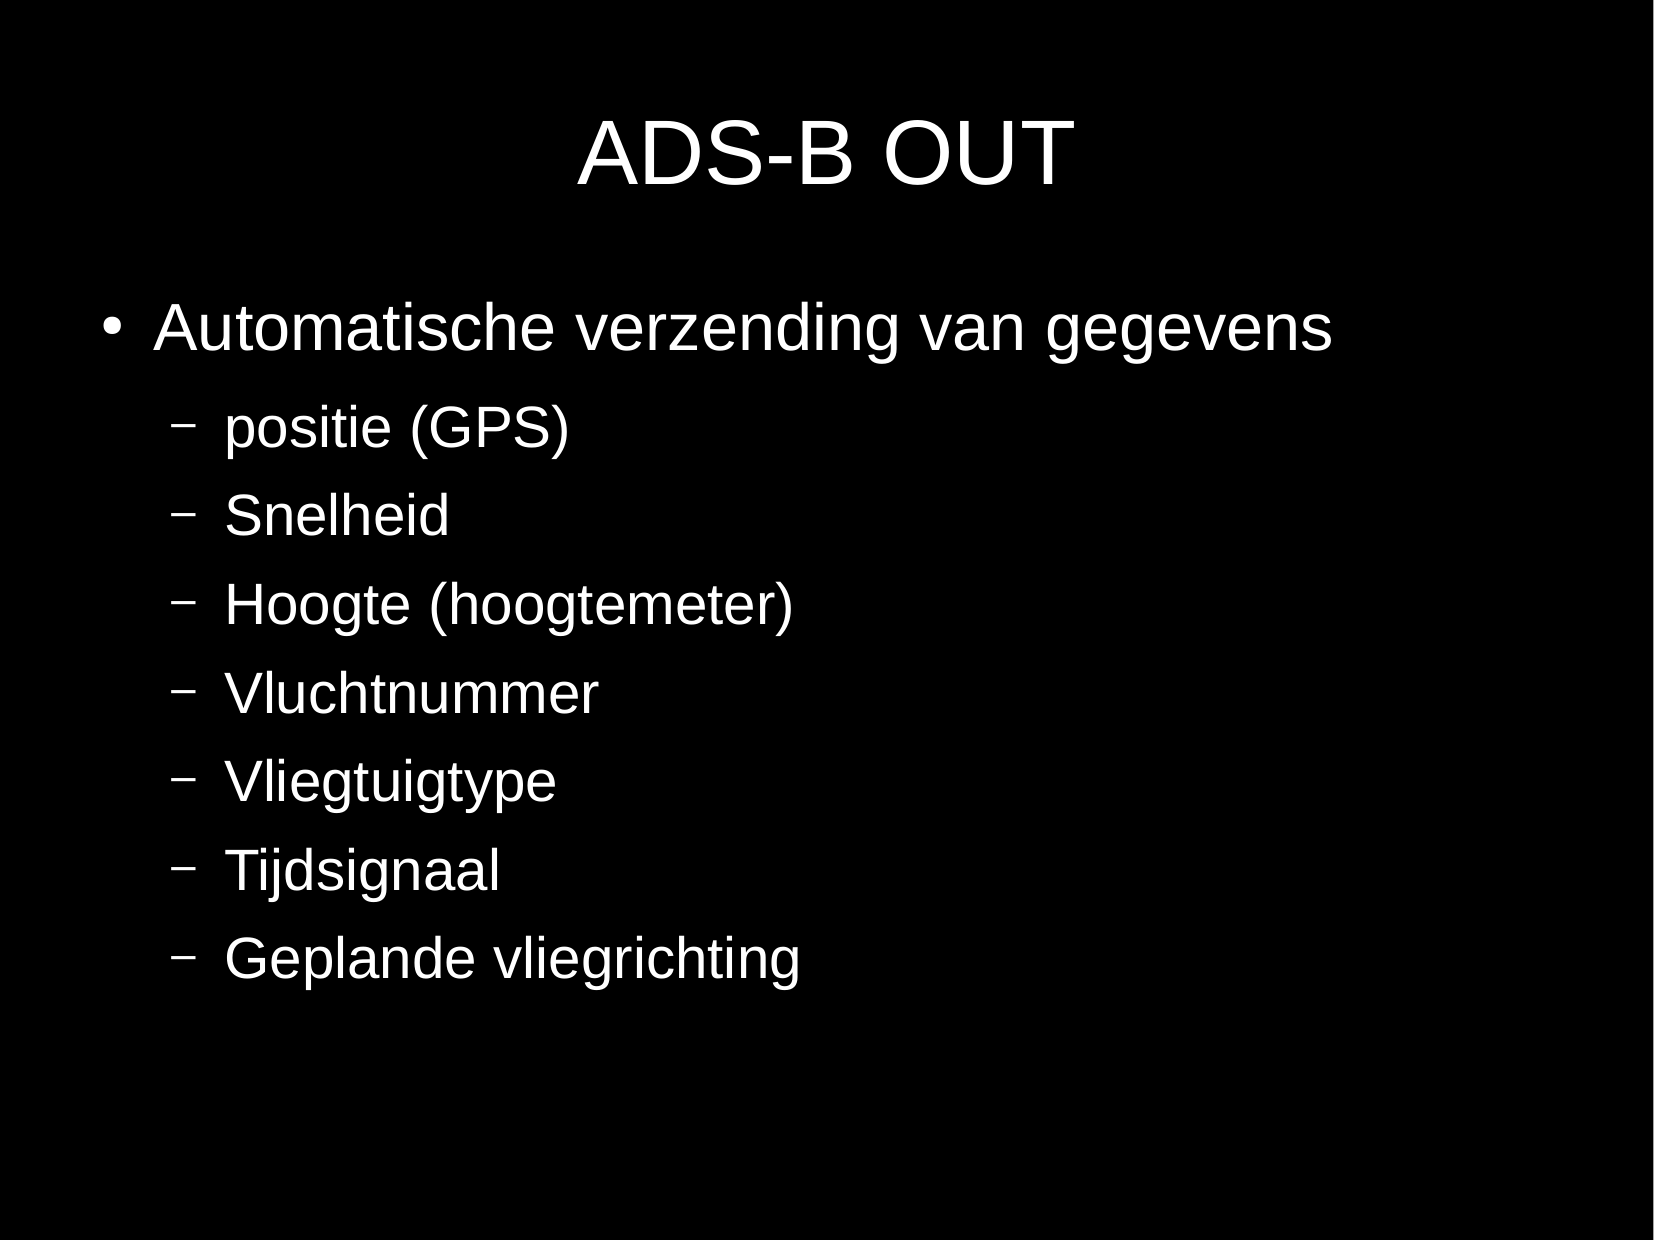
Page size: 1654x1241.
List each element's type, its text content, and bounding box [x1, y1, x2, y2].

title ADS-B OUT [82, 49, 1571, 257]
list Automatische verzending van gegevens positie (GPS) Snelheid Hoogte (hoogtemeter) Vluchtnummer Vliegtuigtype Tijdsignaal Geplande vliegrichting [82, 290, 1571, 1010]
